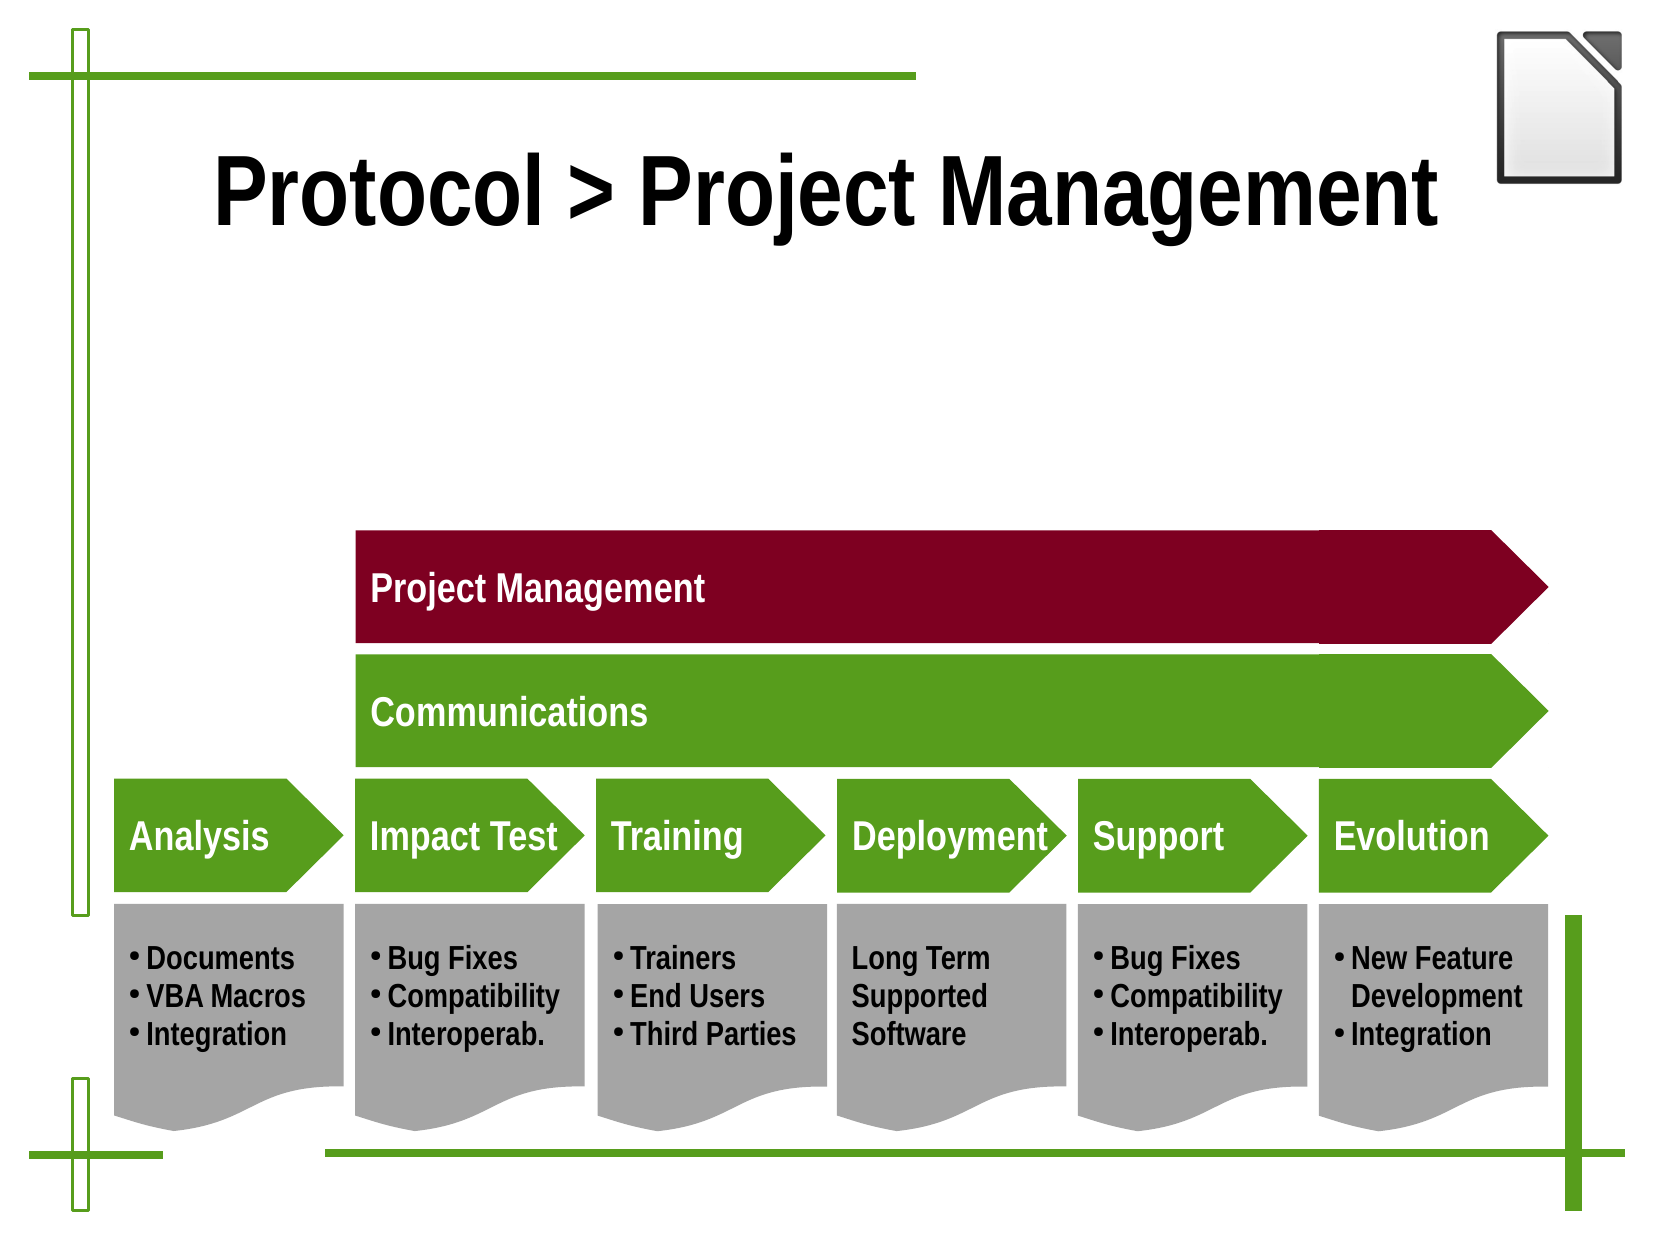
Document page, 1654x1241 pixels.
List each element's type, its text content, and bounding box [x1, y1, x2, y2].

text_box Bug Fixes Compatibility Interoperab. [355, 903, 585, 1132]
text_box Analysis [114, 778, 344, 893]
text_box Deployment [837, 778, 1067, 893]
text_box Training [596, 778, 826, 893]
text_box Documents VBA Macros Integration [114, 903, 344, 1132]
text_box Evolution [1318, 778, 1549, 893]
picture [1494, 29, 1624, 186]
text_box Impact Test [355, 778, 585, 893]
text_box Bug Fixes Compatibility Interoperab. [1077, 904, 1308, 1132]
title Protocol > Project Management [118, 118, 1536, 260]
text_box Communications [355, 654, 1549, 768]
text_box Long Term Supported Software [836, 903, 1067, 1132]
text_box Support [1078, 778, 1308, 893]
text_box Trainers End Users Third Parties [597, 904, 828, 1132]
text_box Project Management [355, 530, 1549, 644]
text_box New Feature Development Integration [1318, 904, 1549, 1132]
